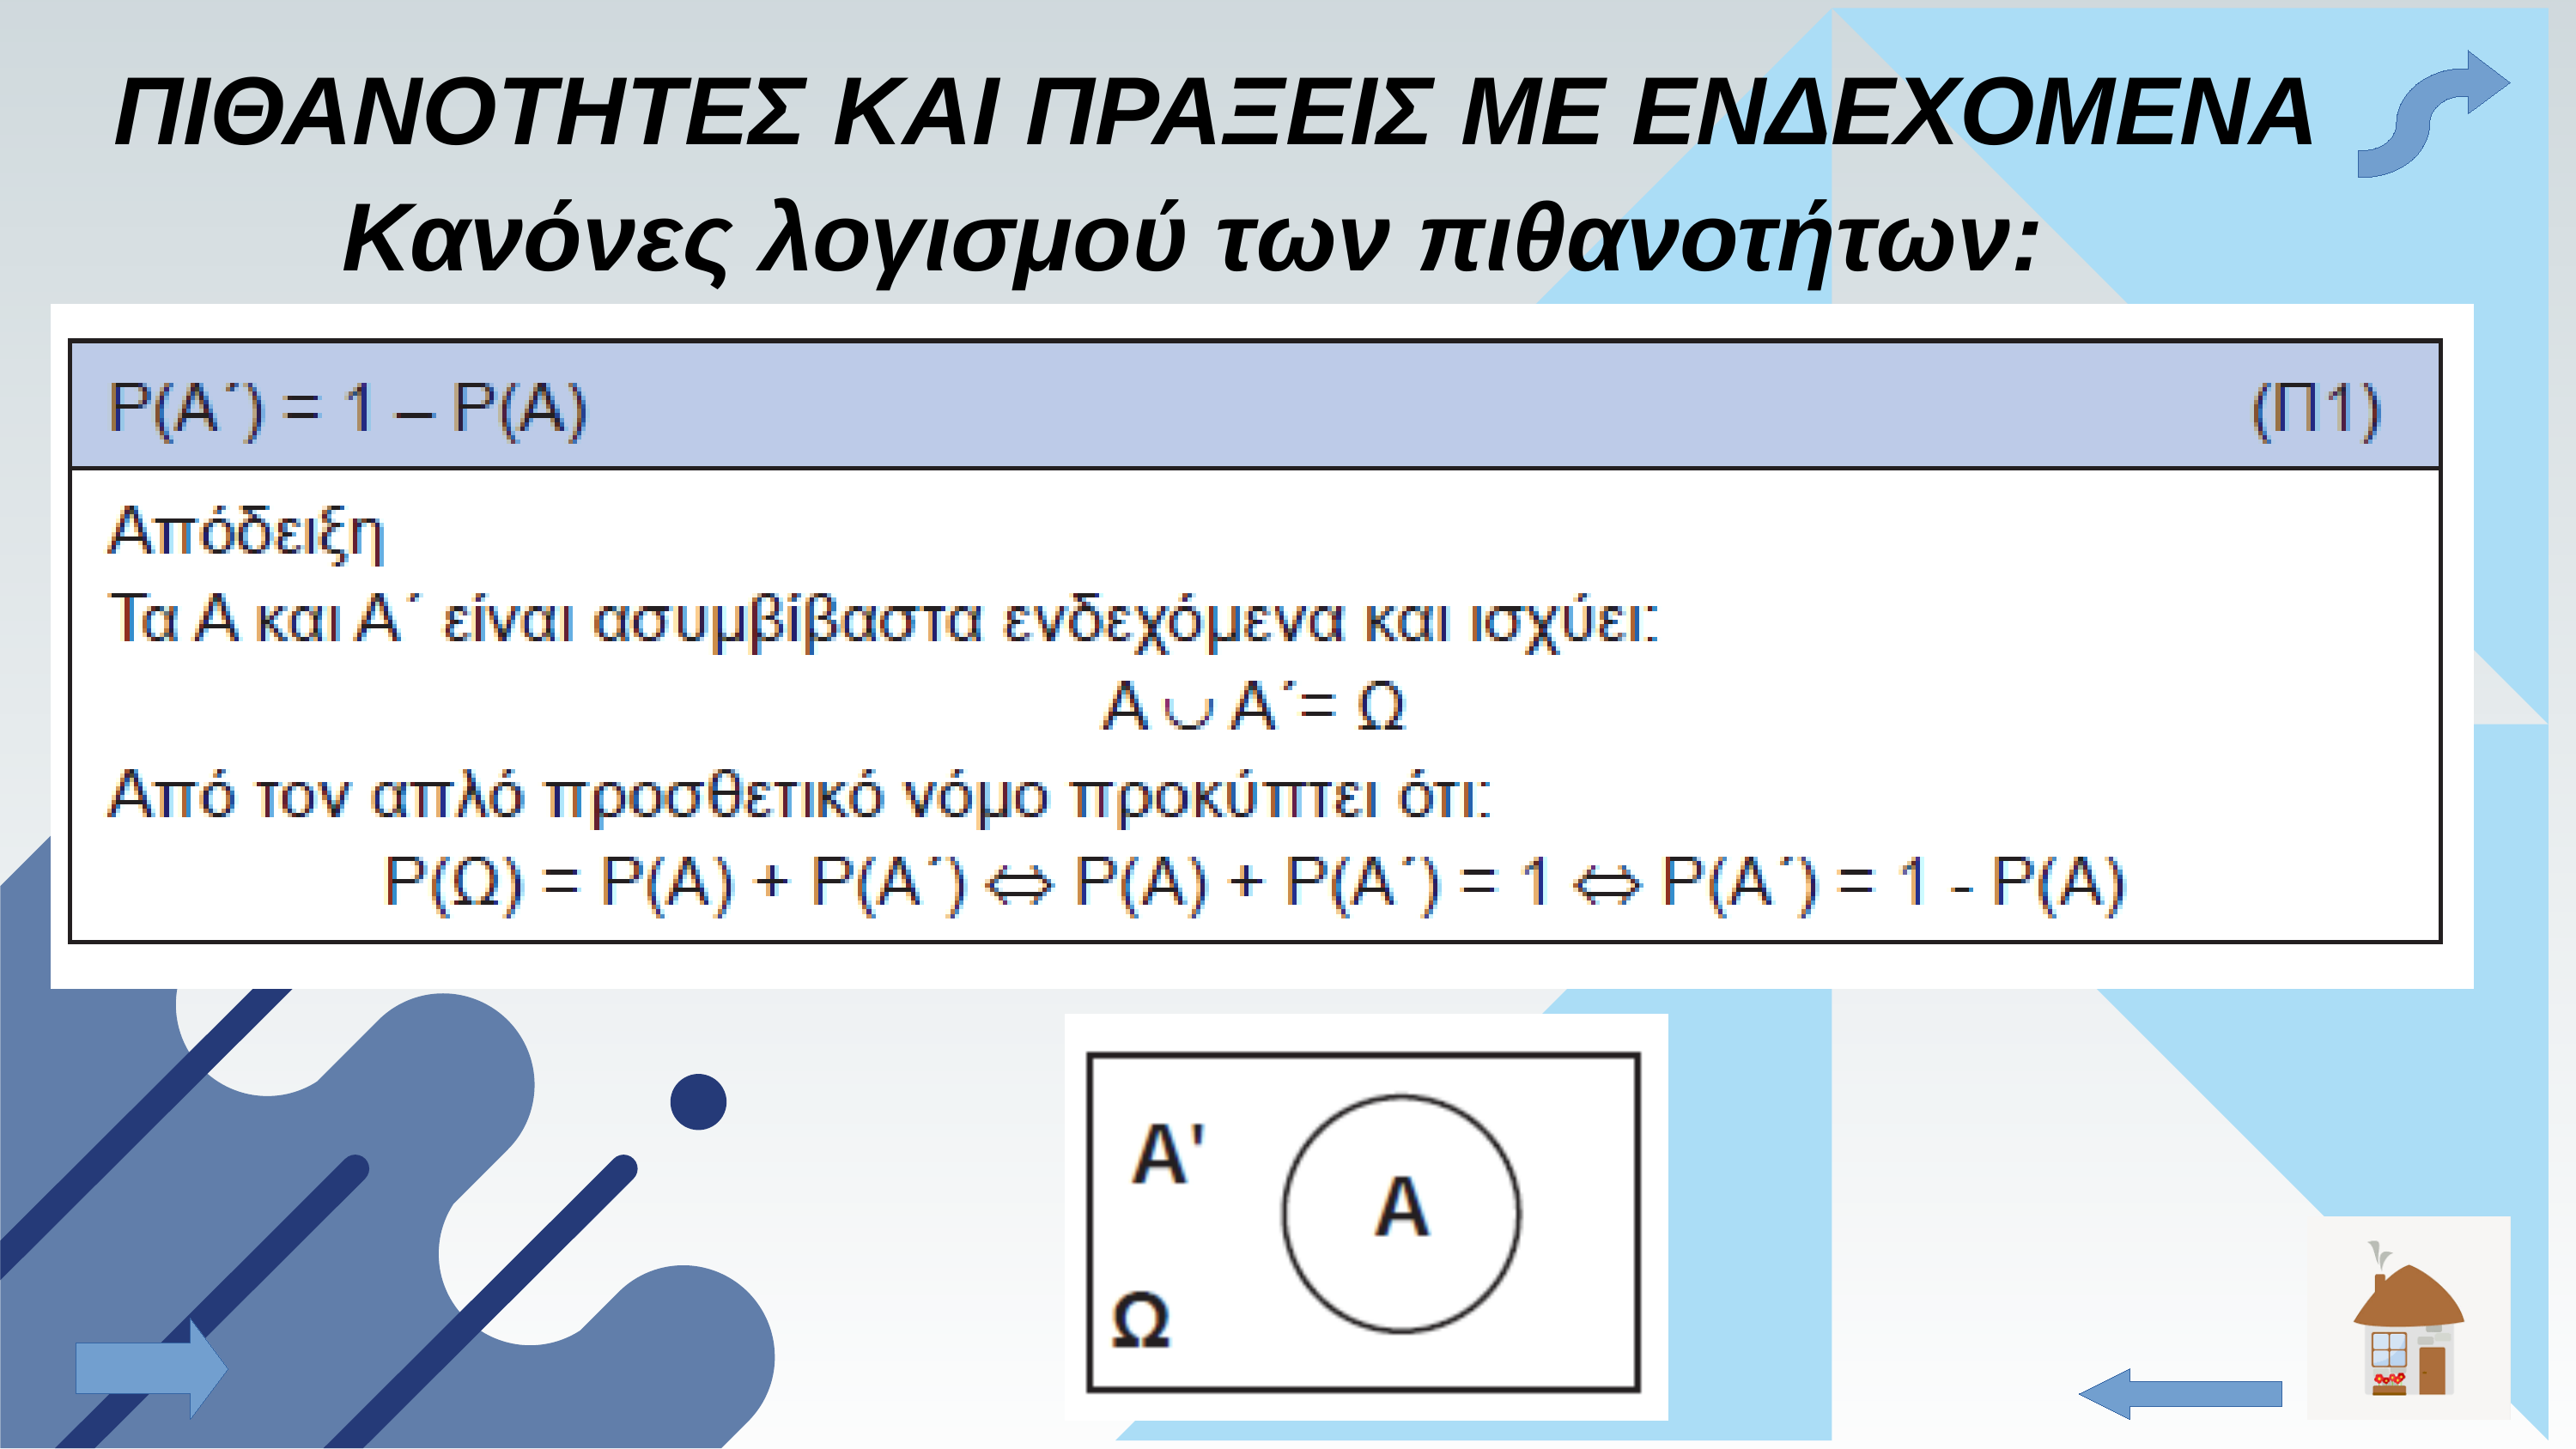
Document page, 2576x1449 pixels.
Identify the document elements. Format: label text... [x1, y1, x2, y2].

text_box [0, 0, 2576, 1449]
picture [2307, 1216, 2511, 1420]
text_box ΠΙΘΑΝΟΤΗΤΕΣ ΚΑΙ ΠΡΑΞΕΙΣ ΜΕ ΕΝΔΕΧΟΜΕΝΑ [101, 51, 2359, 203]
picture [1065, 1014, 1668, 1421]
picture [51, 304, 2474, 989]
text_box Κανόνες λογισμού των πιθανοτήτων: [329, 177, 2105, 304]
